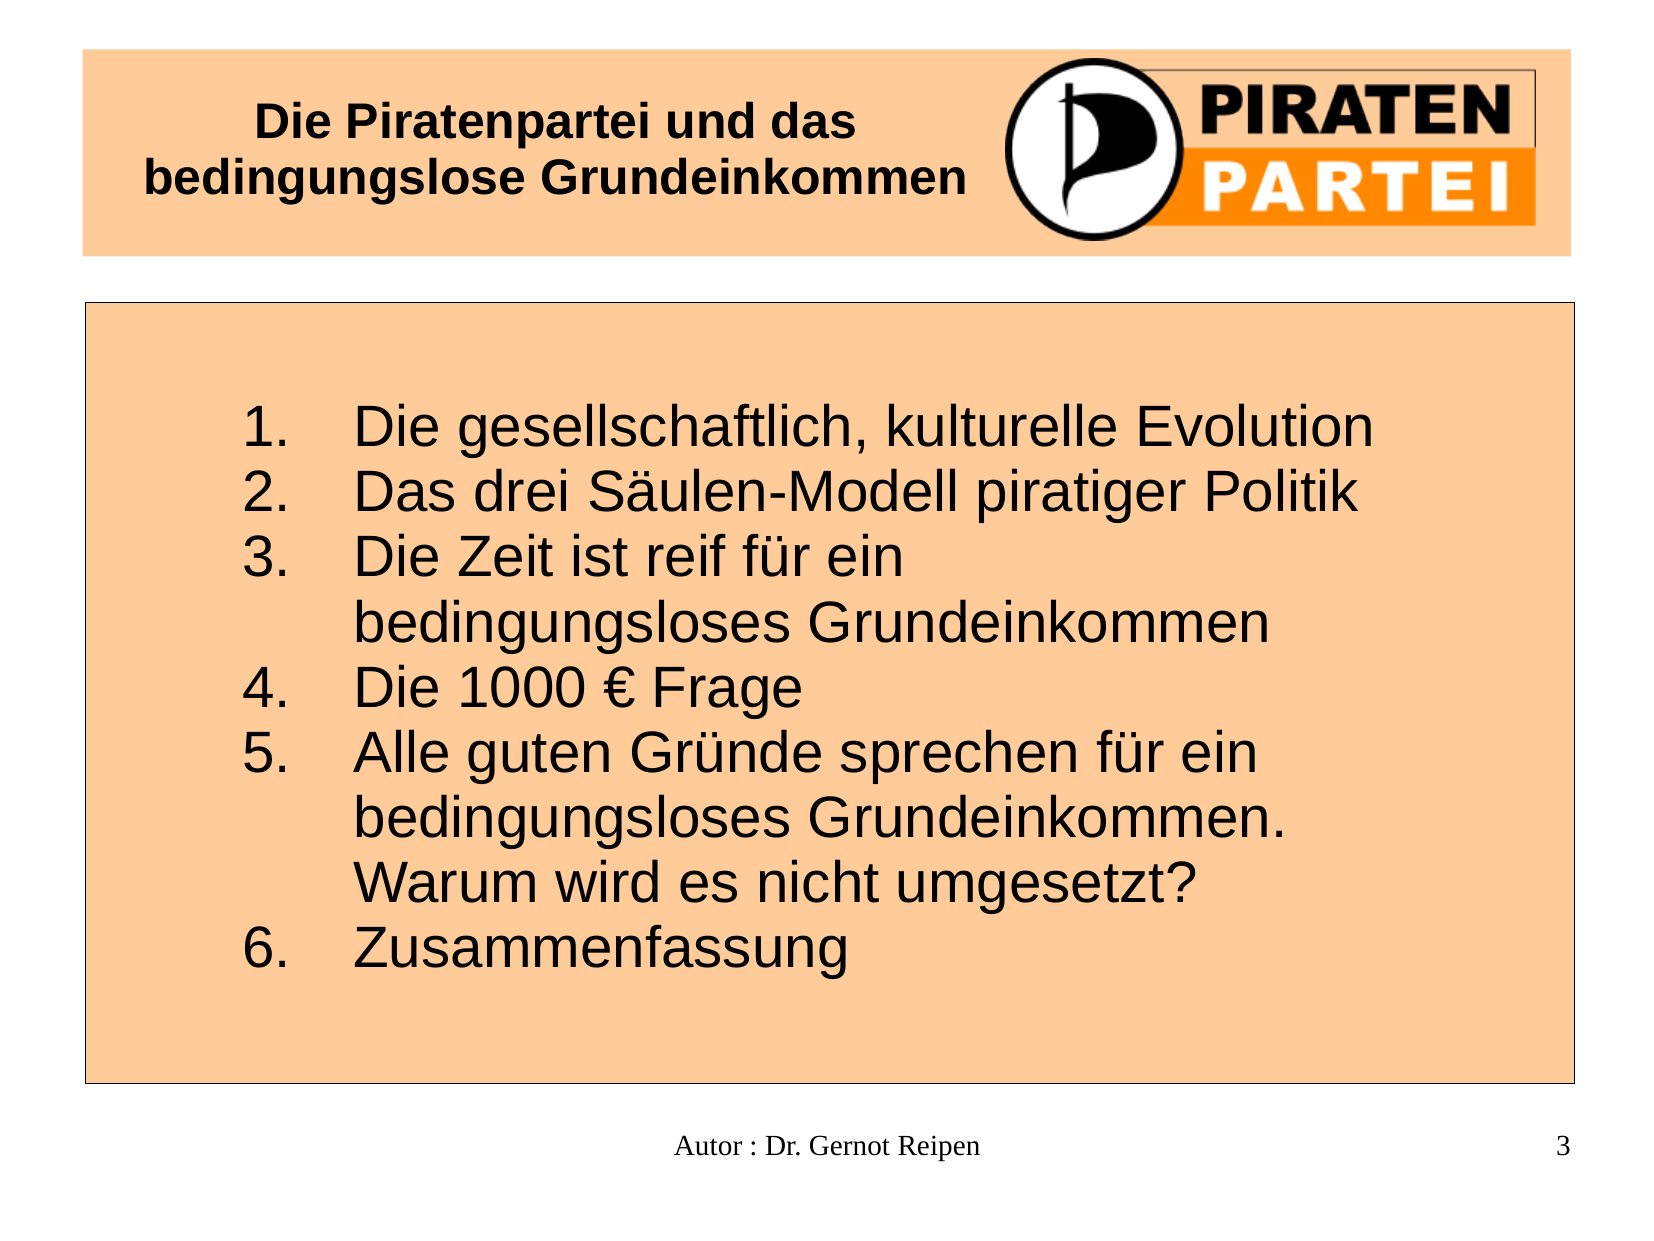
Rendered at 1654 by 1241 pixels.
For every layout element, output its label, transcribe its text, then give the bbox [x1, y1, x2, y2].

title [82, 49, 1571, 257]
text_box Die Piratenpartei und das bedingungslose Grundeinkommen [112, 52, 982, 246]
text_box 1. Die gesellschaftlich, kulturelle Evolution 2. Das drei Säulen-Modell piratiger Politik 3. Die Zeit ist reif für ein bedingungsloses Grundeinkommen 4. Die 1000 € Frage 5. Alle guten Gründe sprechen für ein bedingungsloses Grundeinkommen. Warum wird es nicht umgesetzt? 6. Zusammenfassung [190, 386, 1467, 1032]
text_box [85, 302, 1575, 1084]
picture [1005, 58, 1536, 241]
